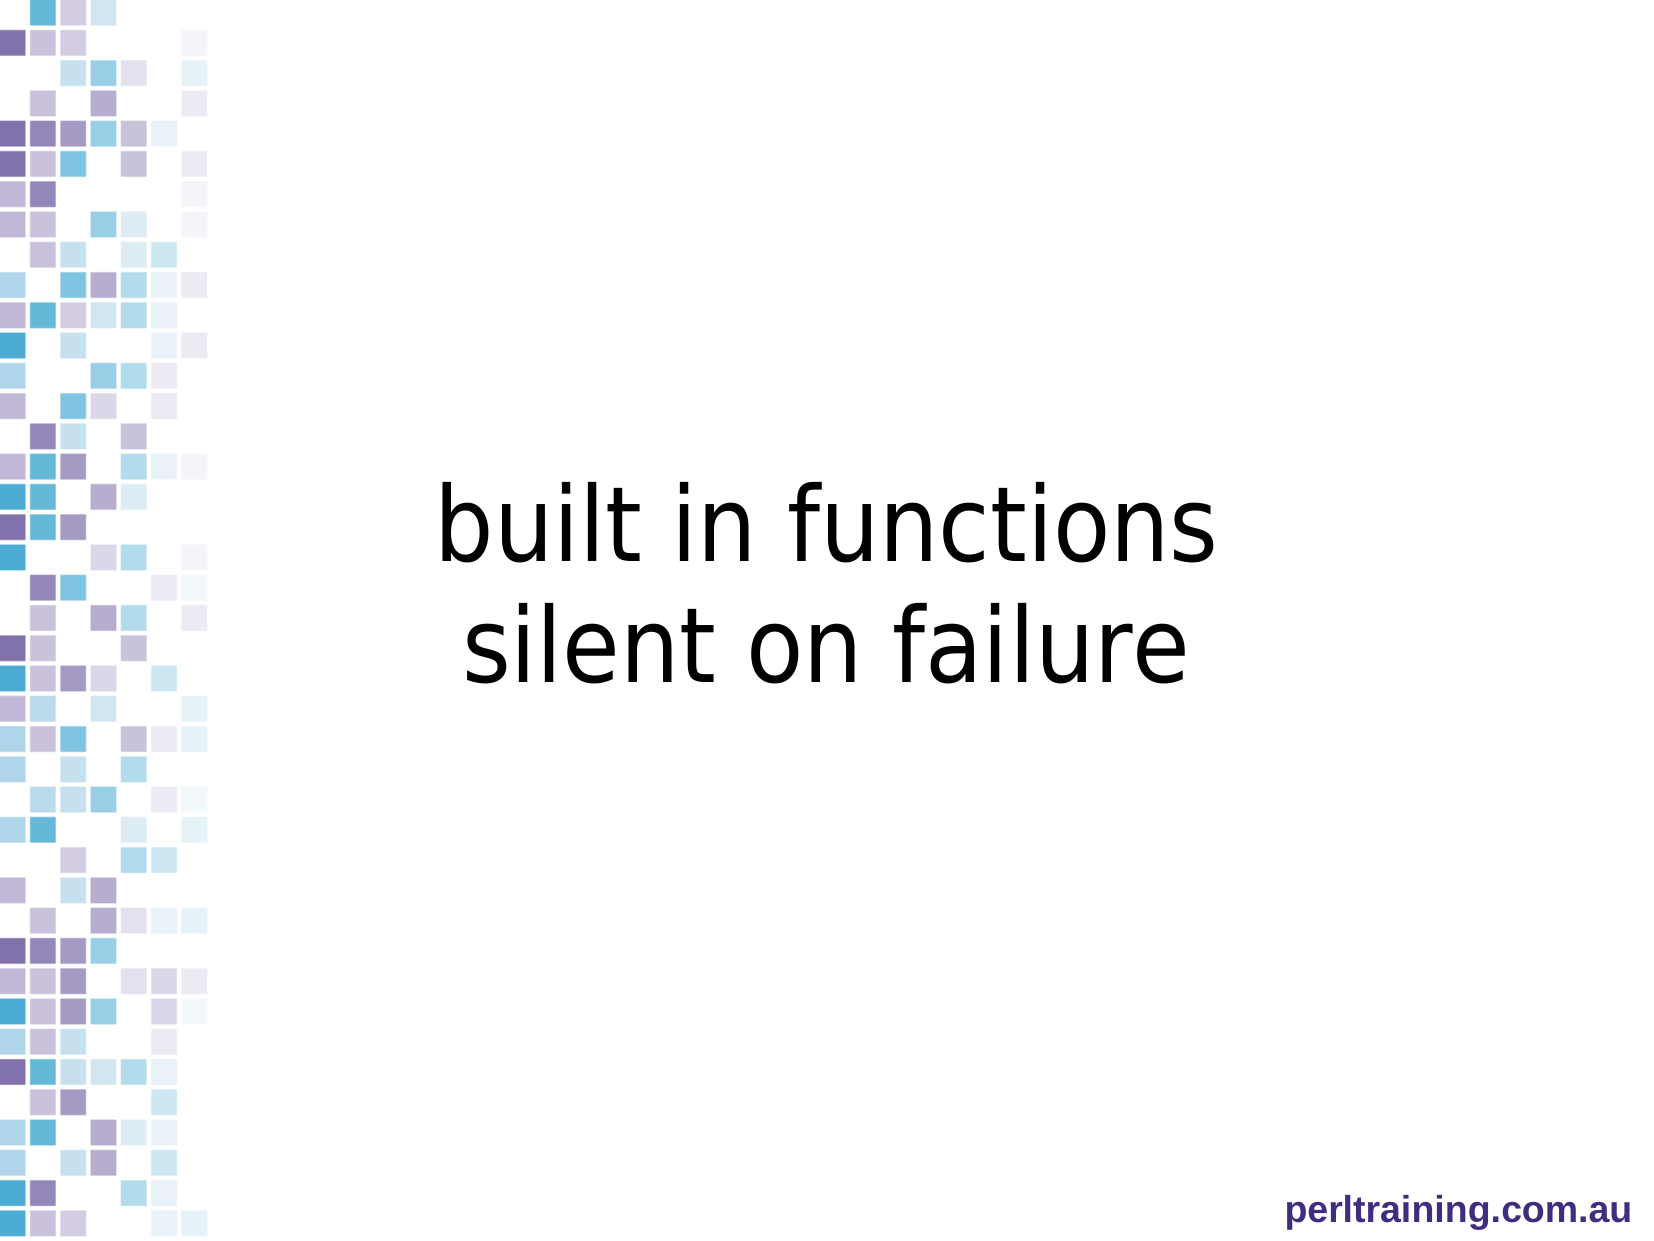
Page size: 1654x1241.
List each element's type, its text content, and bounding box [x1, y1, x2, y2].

picture [0, 0, 212, 1241]
title built in functions silent on failure [82, 49, 1571, 1123]
